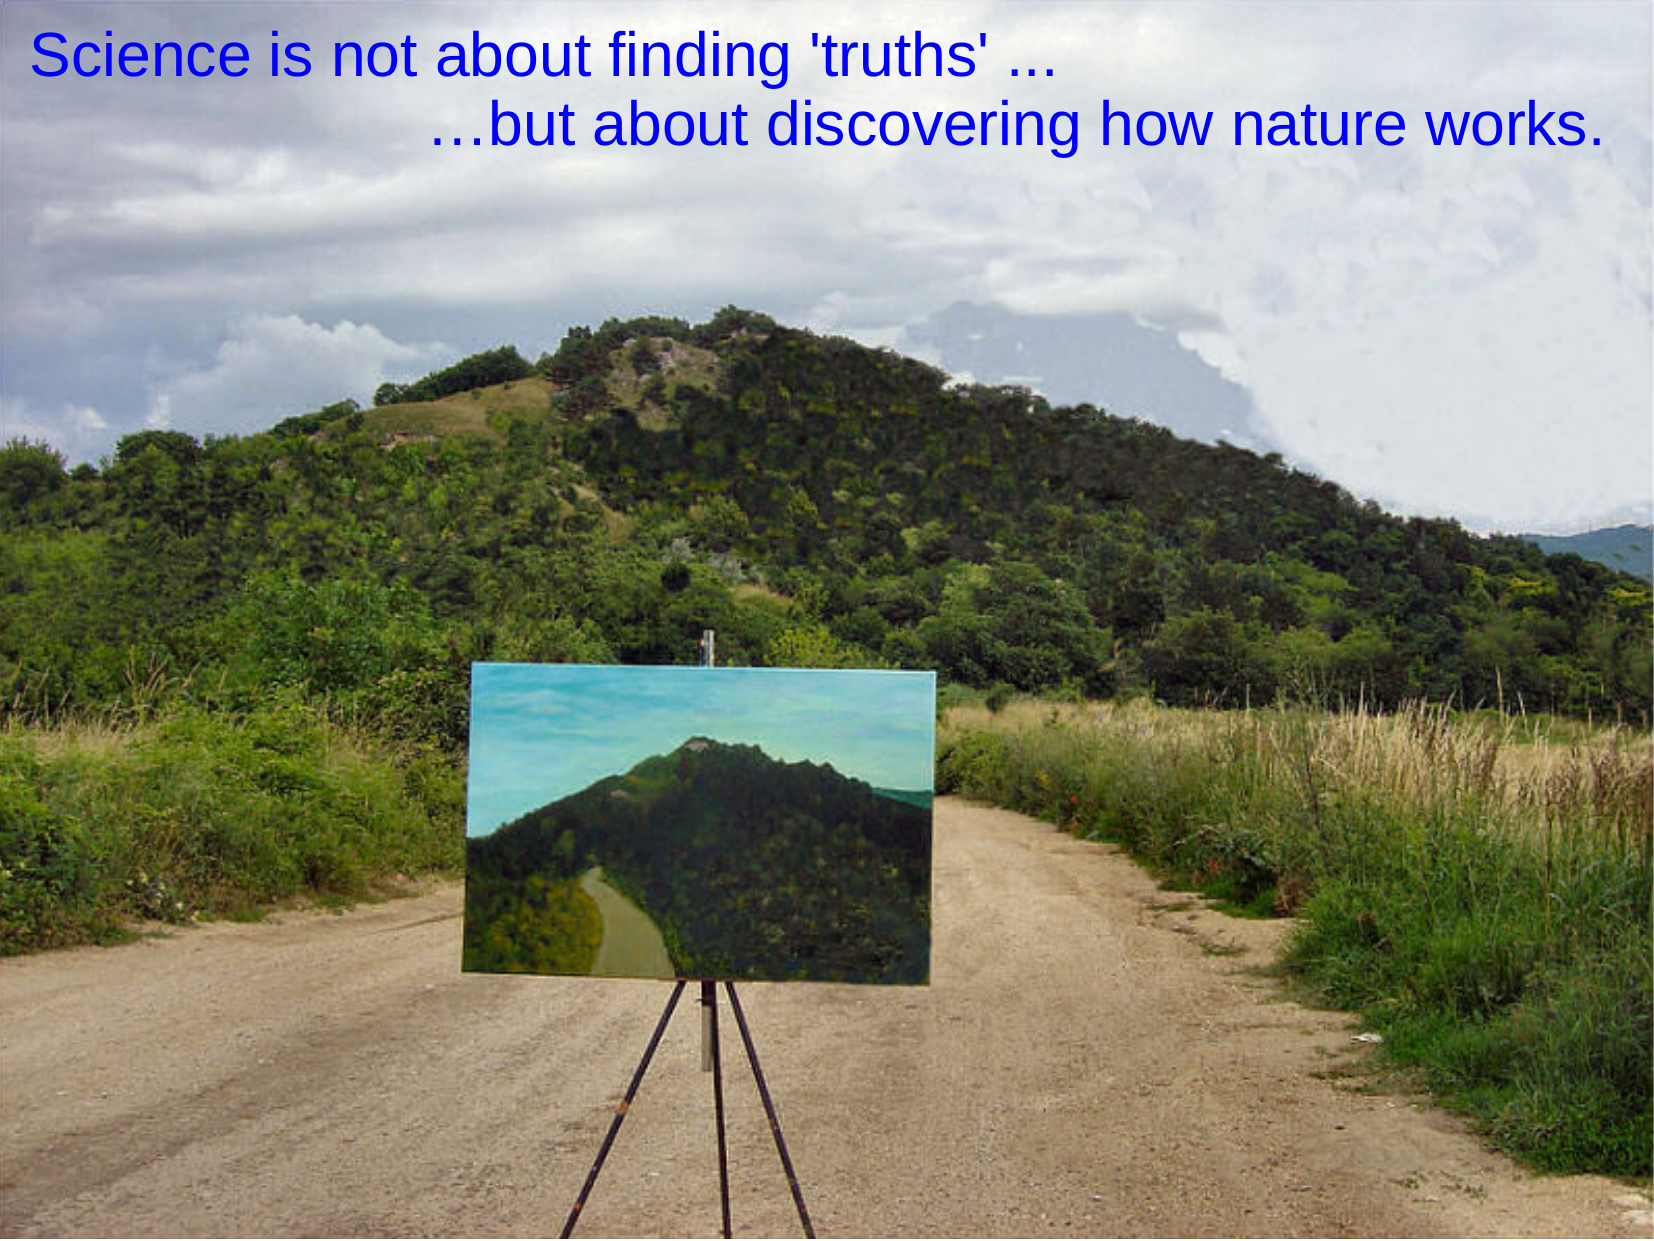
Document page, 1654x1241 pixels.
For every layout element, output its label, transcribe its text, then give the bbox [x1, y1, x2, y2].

picture [0, 0, 1654, 1239]
text_box Science is not about finding 'truths' ... …but about discovering how nature works. [14, 12, 1636, 167]
